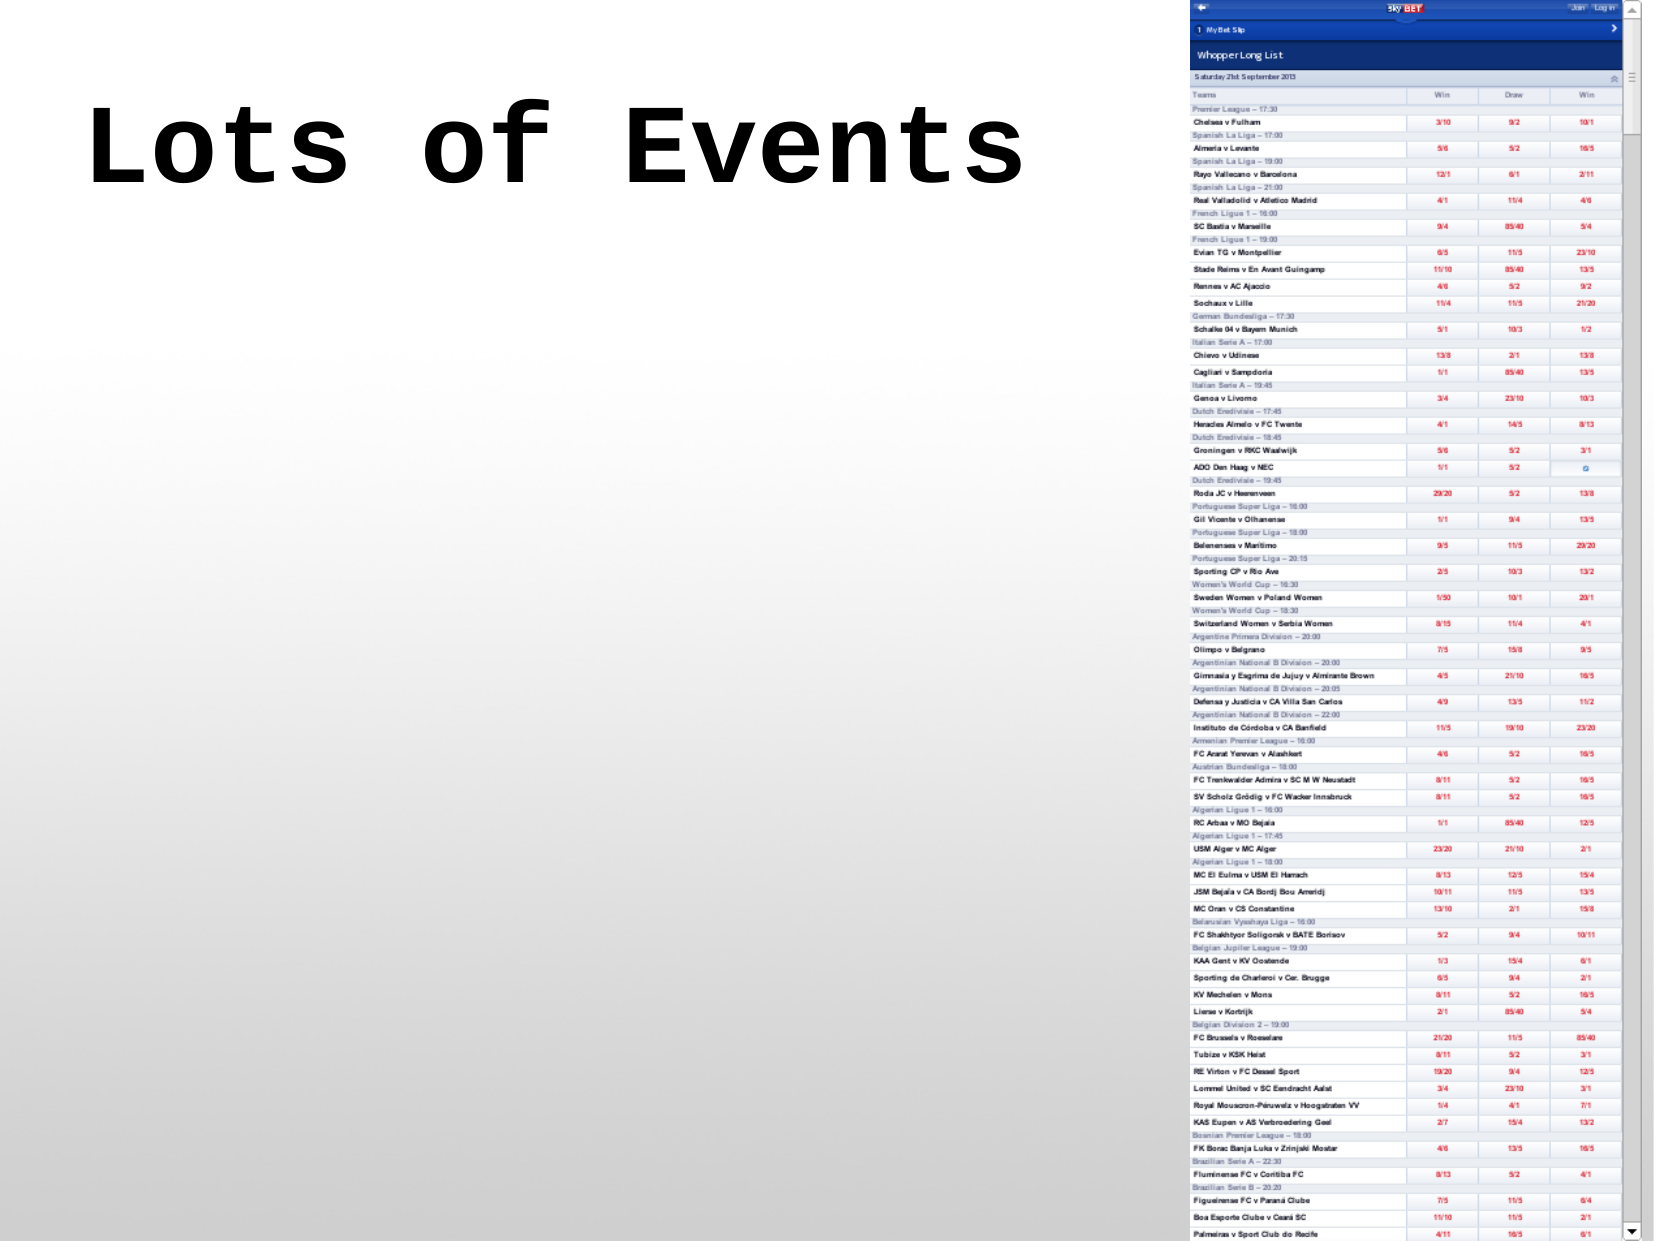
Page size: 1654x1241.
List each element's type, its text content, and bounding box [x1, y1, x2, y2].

picture [0, 0, 1654, 1241]
title Lots of Events [82, 49, 1190, 257]
